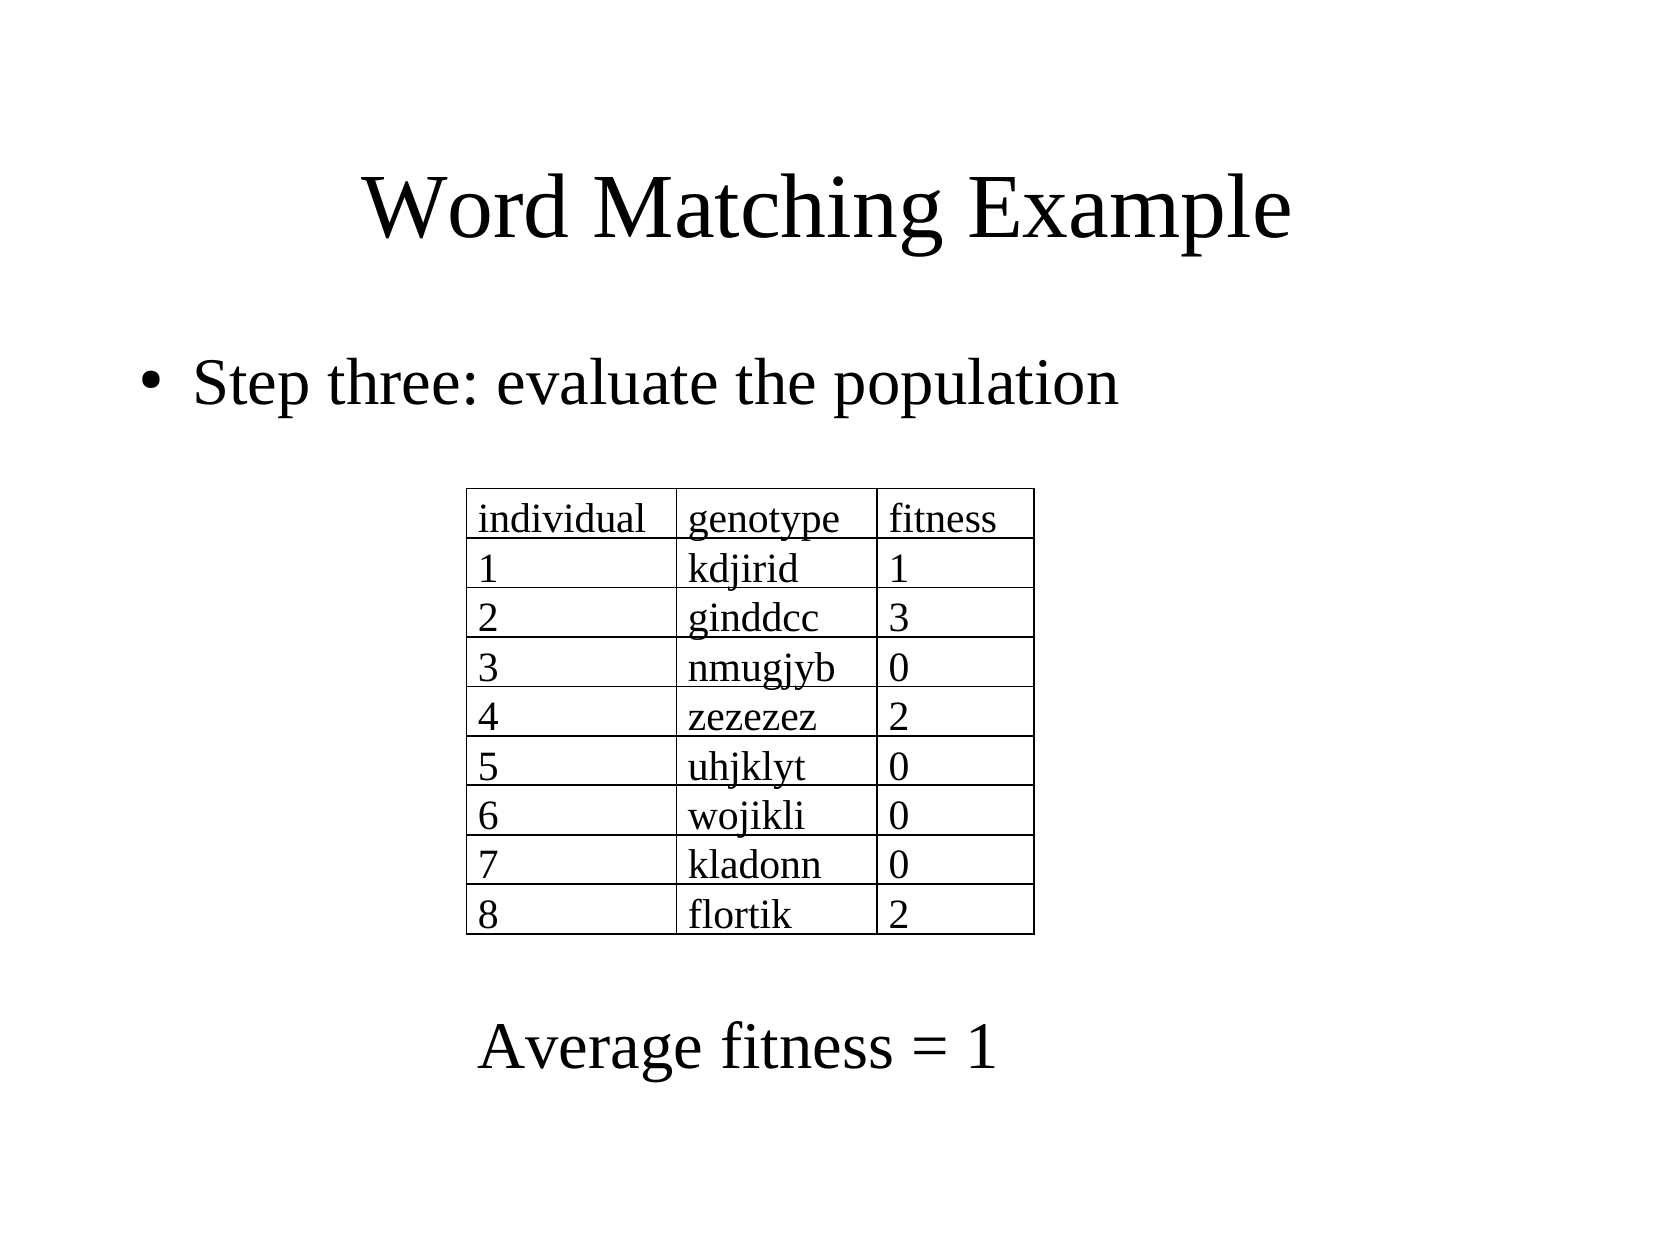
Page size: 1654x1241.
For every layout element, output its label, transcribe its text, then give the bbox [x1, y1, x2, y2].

list Average fitness = 1 [462, 1001, 1063, 1091]
chart [465, 487, 1390, 964]
list Step three: evaluate the population [121, 344, 1534, 441]
title Word Matching Example [121, 102, 1534, 311]
